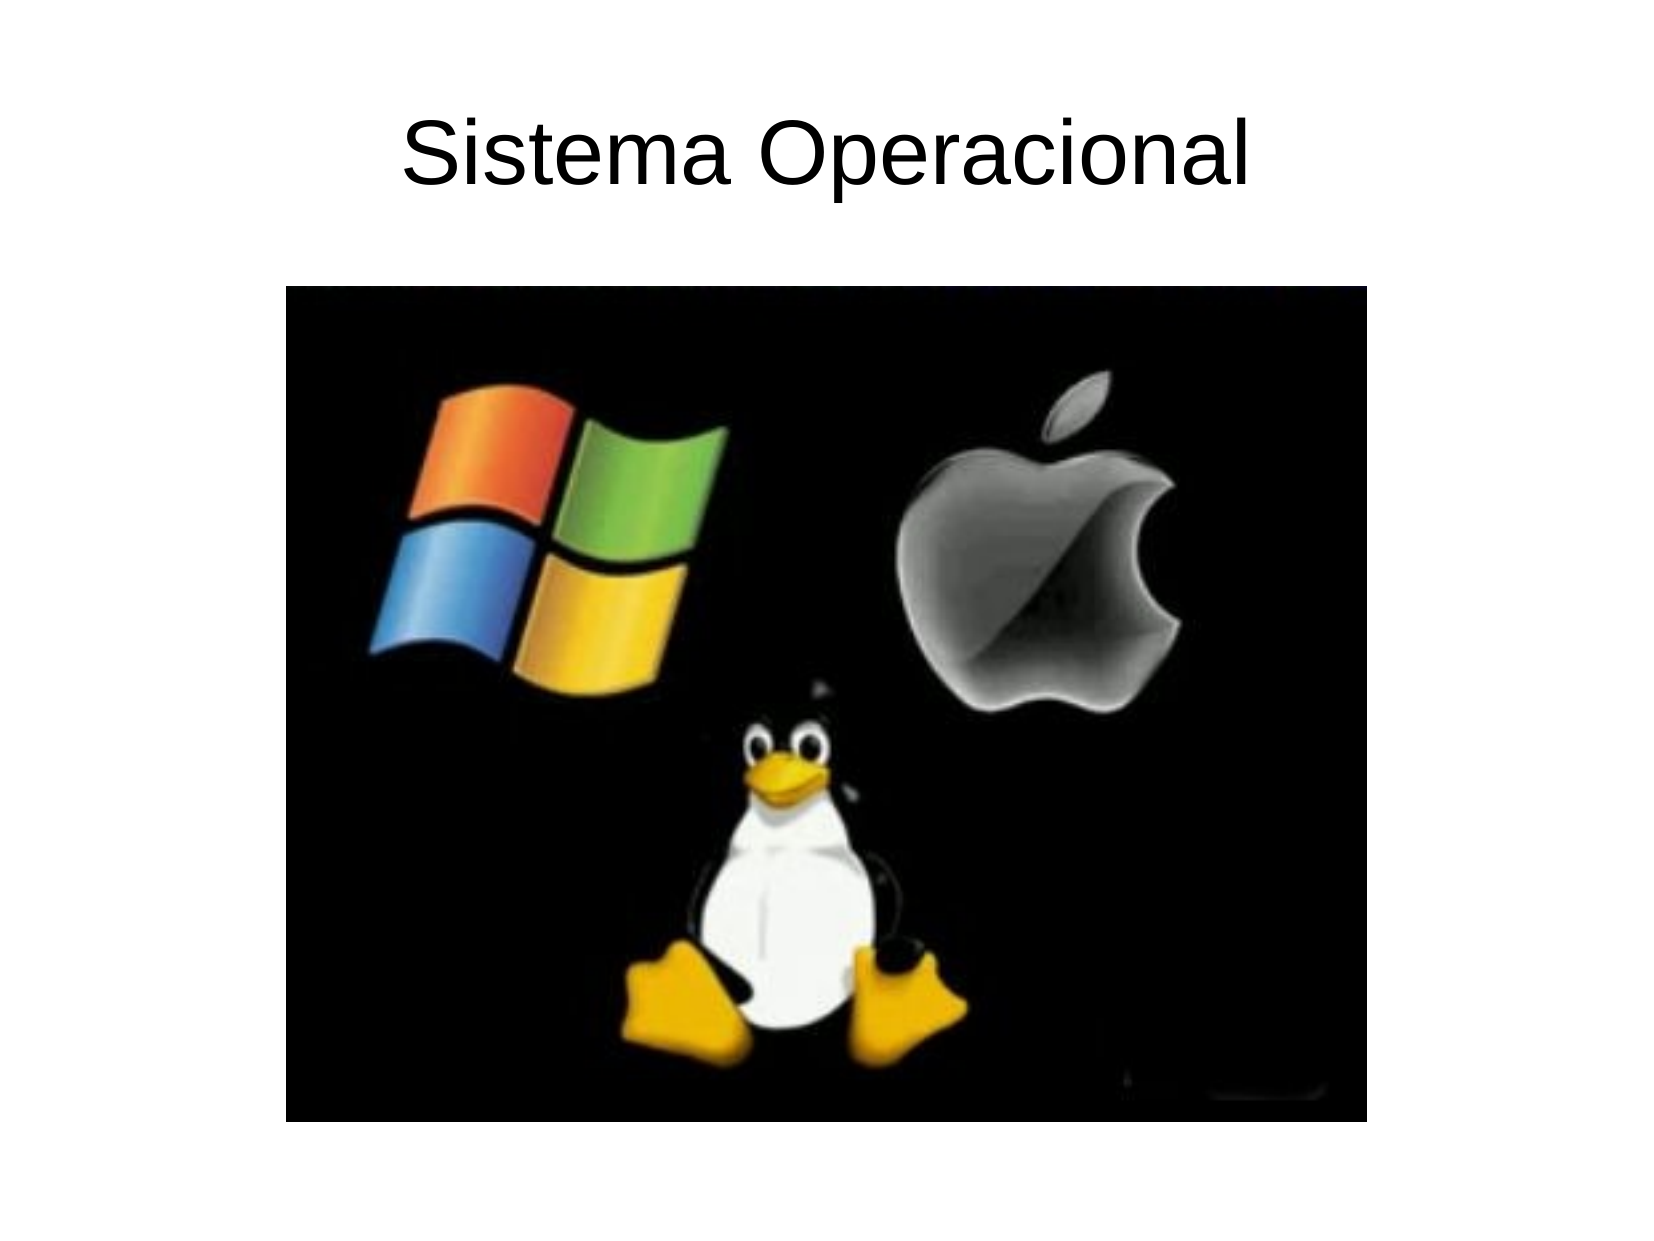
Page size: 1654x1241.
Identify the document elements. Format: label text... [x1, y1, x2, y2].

picture [286, 286, 1367, 1123]
title Sistema Operacional [82, 56, 1571, 250]
